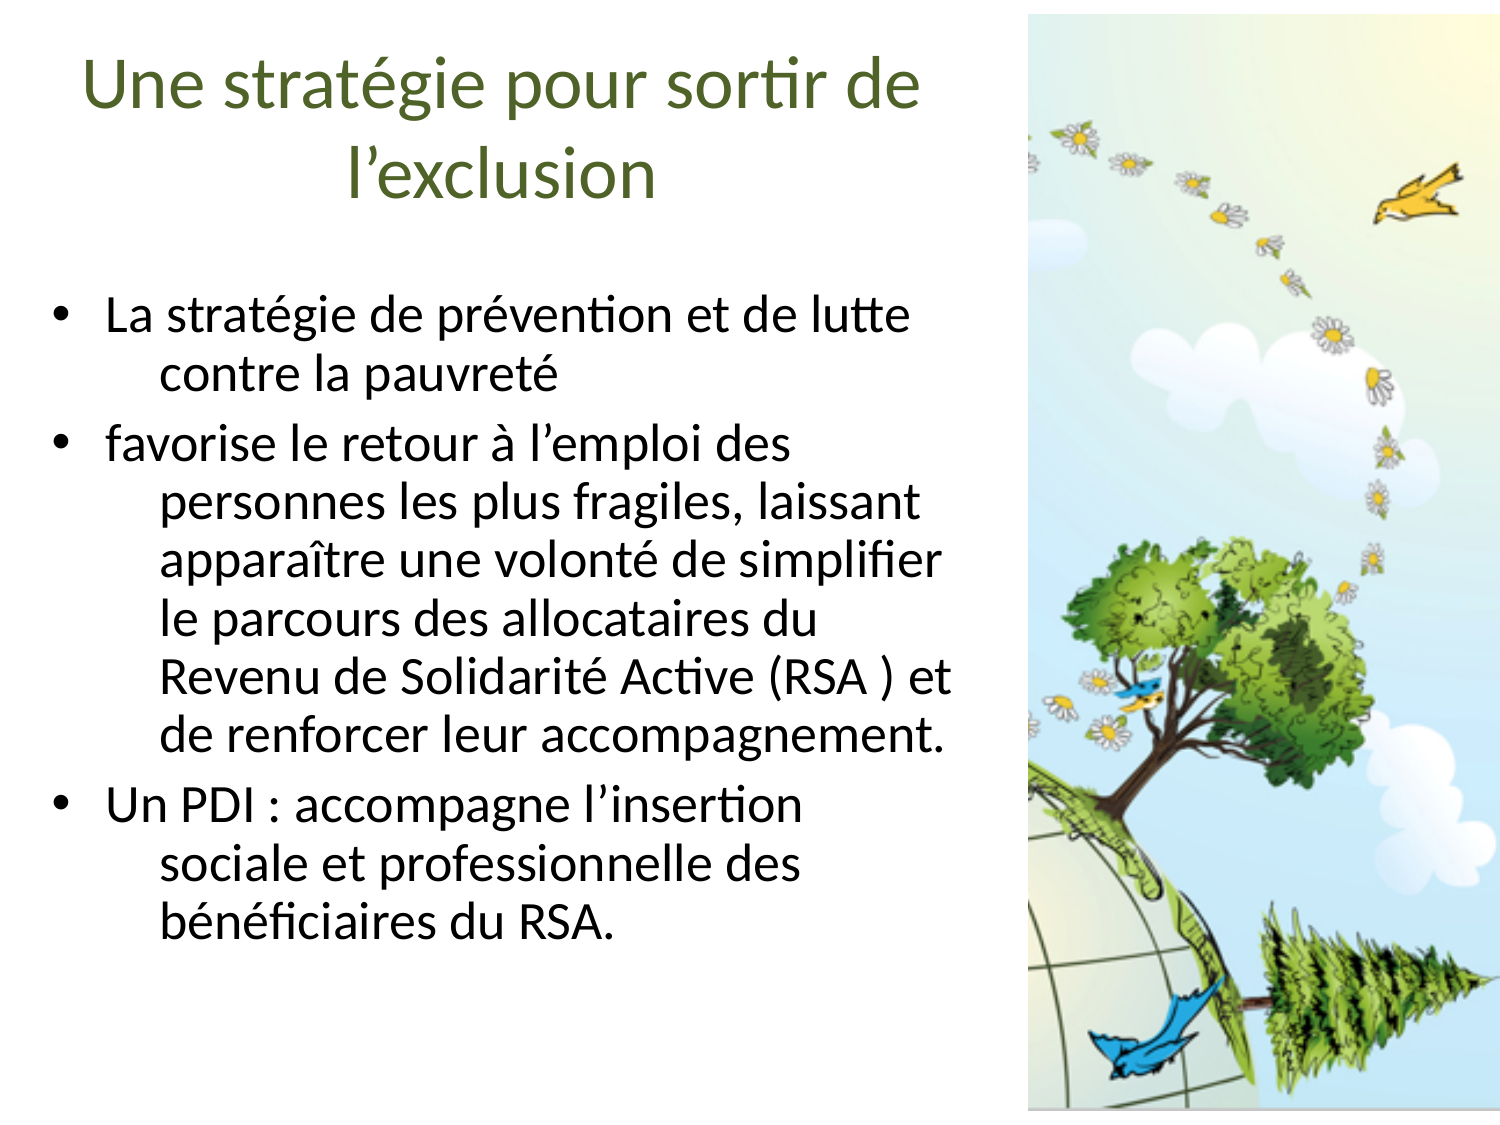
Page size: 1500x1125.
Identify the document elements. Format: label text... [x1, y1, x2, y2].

chart [1028, 14, 1500, 1111]
title Une stratégie pour sortir de l’exclusion [29, 26, 975, 214]
list La stratégie de prévention et de lutte contre la pauvreté favorise le retour à l’emploi des personnes les plus fragiles, laissant apparaître une volonté de simplifier le parcours des allocataires du Revenu de Solidarité Active (RSA ) et de renforcer leur accompagnement. Un PDI : accompagne l’insertion sociale et professionnelle des bénéficiaires du RSA. [36, 278, 975, 1022]
